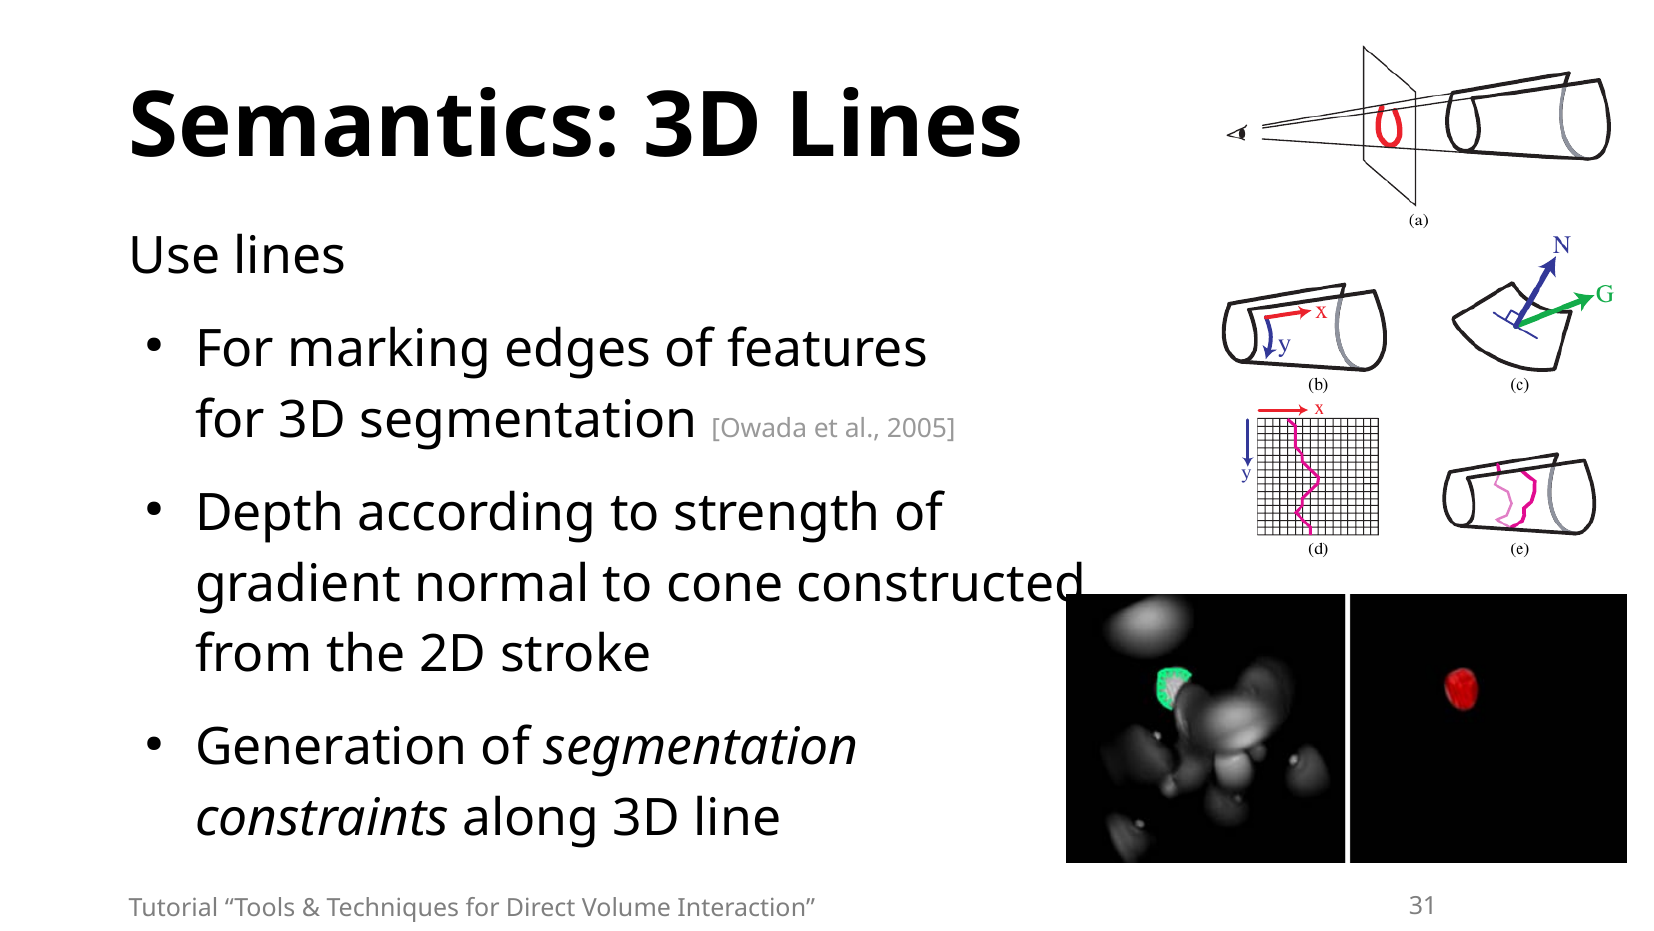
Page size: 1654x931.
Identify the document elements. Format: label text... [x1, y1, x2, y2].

list Use lines For marking edges of features for 3D segmentation [Owada et al., 2005] Depth according to strength of gradient normal to cone constructed from the 2D stroke Generation of segmentation constraints along 3D line [113, 210, 1540, 863]
title Semantics: 3D Lines [113, 50, 1192, 193]
picture [1066, 594, 1627, 863]
picture [1192, 31, 1627, 566]
